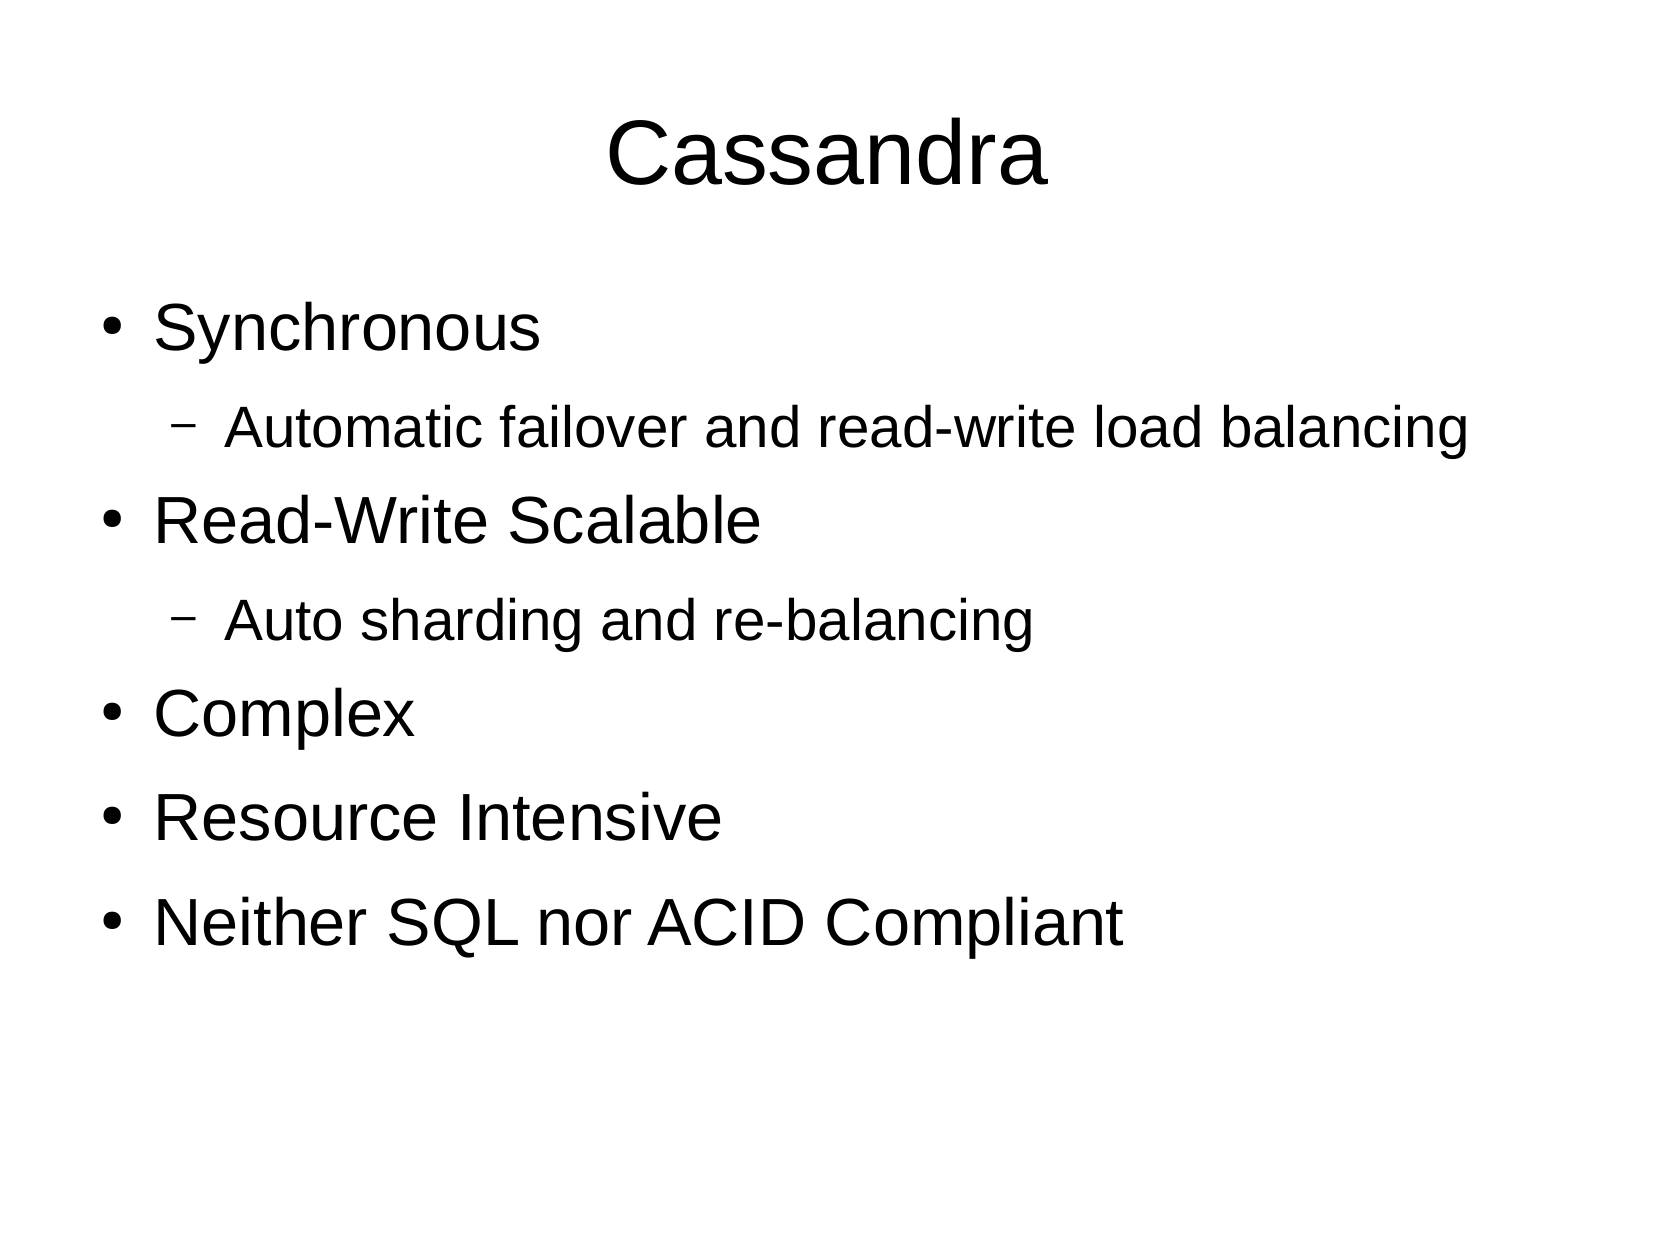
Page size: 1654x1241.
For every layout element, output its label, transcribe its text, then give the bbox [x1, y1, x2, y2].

title Cassandra [82, 49, 1571, 257]
list Synchronous Automatic failover and read-write load balancing Read-Write Scalable Auto sharding and re-balancing Complex Resource Intensive Neither SQL nor ACID Compliant [82, 290, 1571, 1010]
